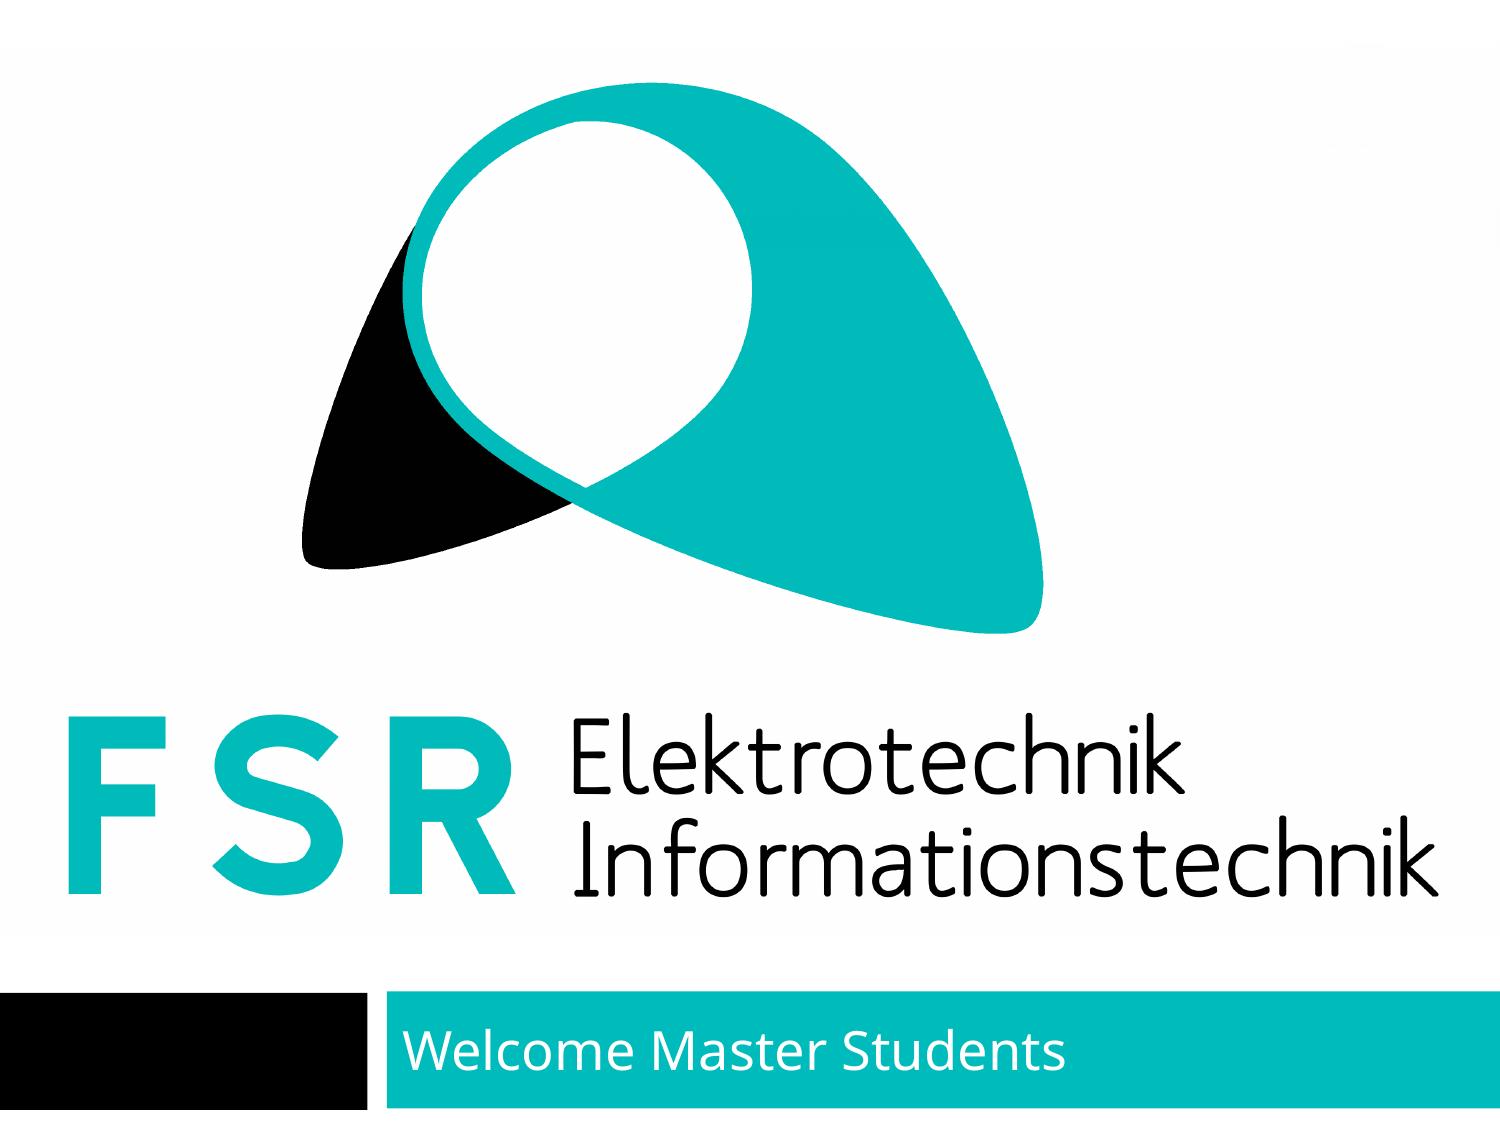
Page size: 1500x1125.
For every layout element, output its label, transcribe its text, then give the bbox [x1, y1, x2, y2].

text_box Welcome Master Students [387, 992, 1488, 1105]
picture [0, 42, 1500, 938]
